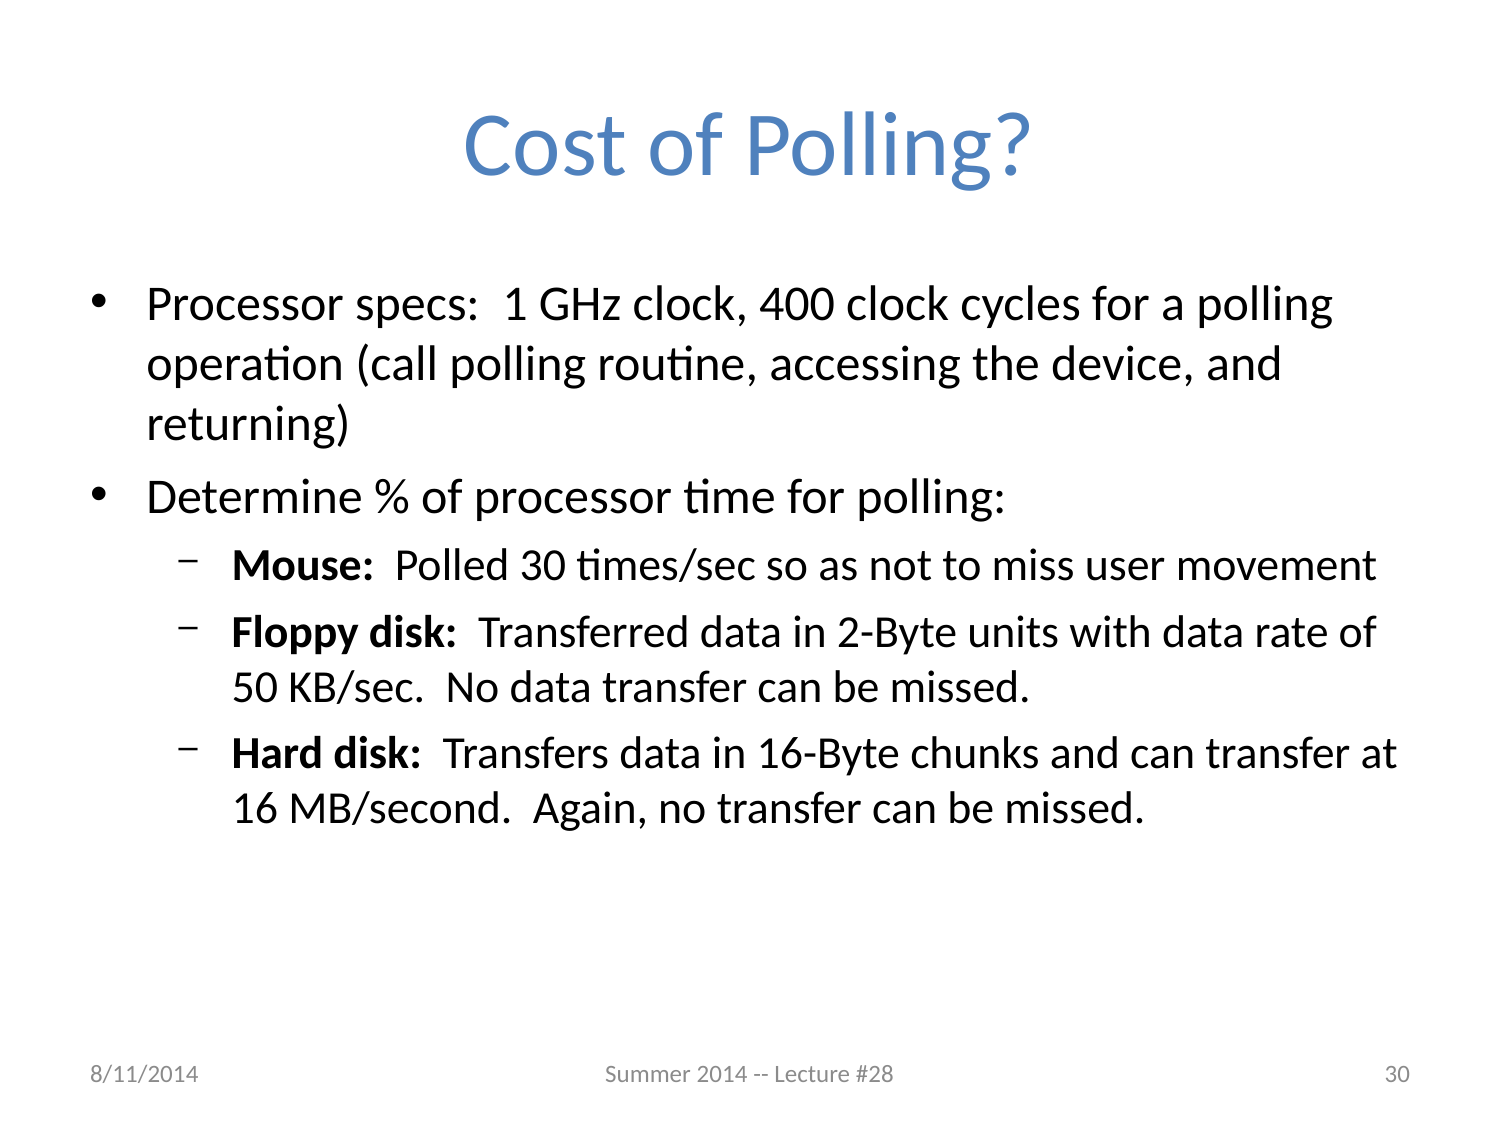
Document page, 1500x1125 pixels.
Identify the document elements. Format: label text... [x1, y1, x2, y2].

footer Summer 2014 -- Lecture #28 [512, 1042, 988, 1103]
list Processor specs: 1 GHz clock, 400 clock cycles for a polling operation (call polling routine, accessing the device, and returning) Determine % of processor time for polling: Mouse: Polled 30 times/sec so as not to miss user movement Floppy disk: Transferred data in 2-Byte units with data rate of 50 KB/sec. No data transfer can be missed. Hard disk: Transfers data in 16-Byte chunks and can transfer at 16 MB/second. Again, no transfer can be missed. [75, 262, 1425, 1073]
slide_number 8/11/2014 [75, 1042, 425, 1103]
slide_number <number> [1074, 1042, 1425, 1103]
title Cost of Polling? [75, 45, 1425, 233]
